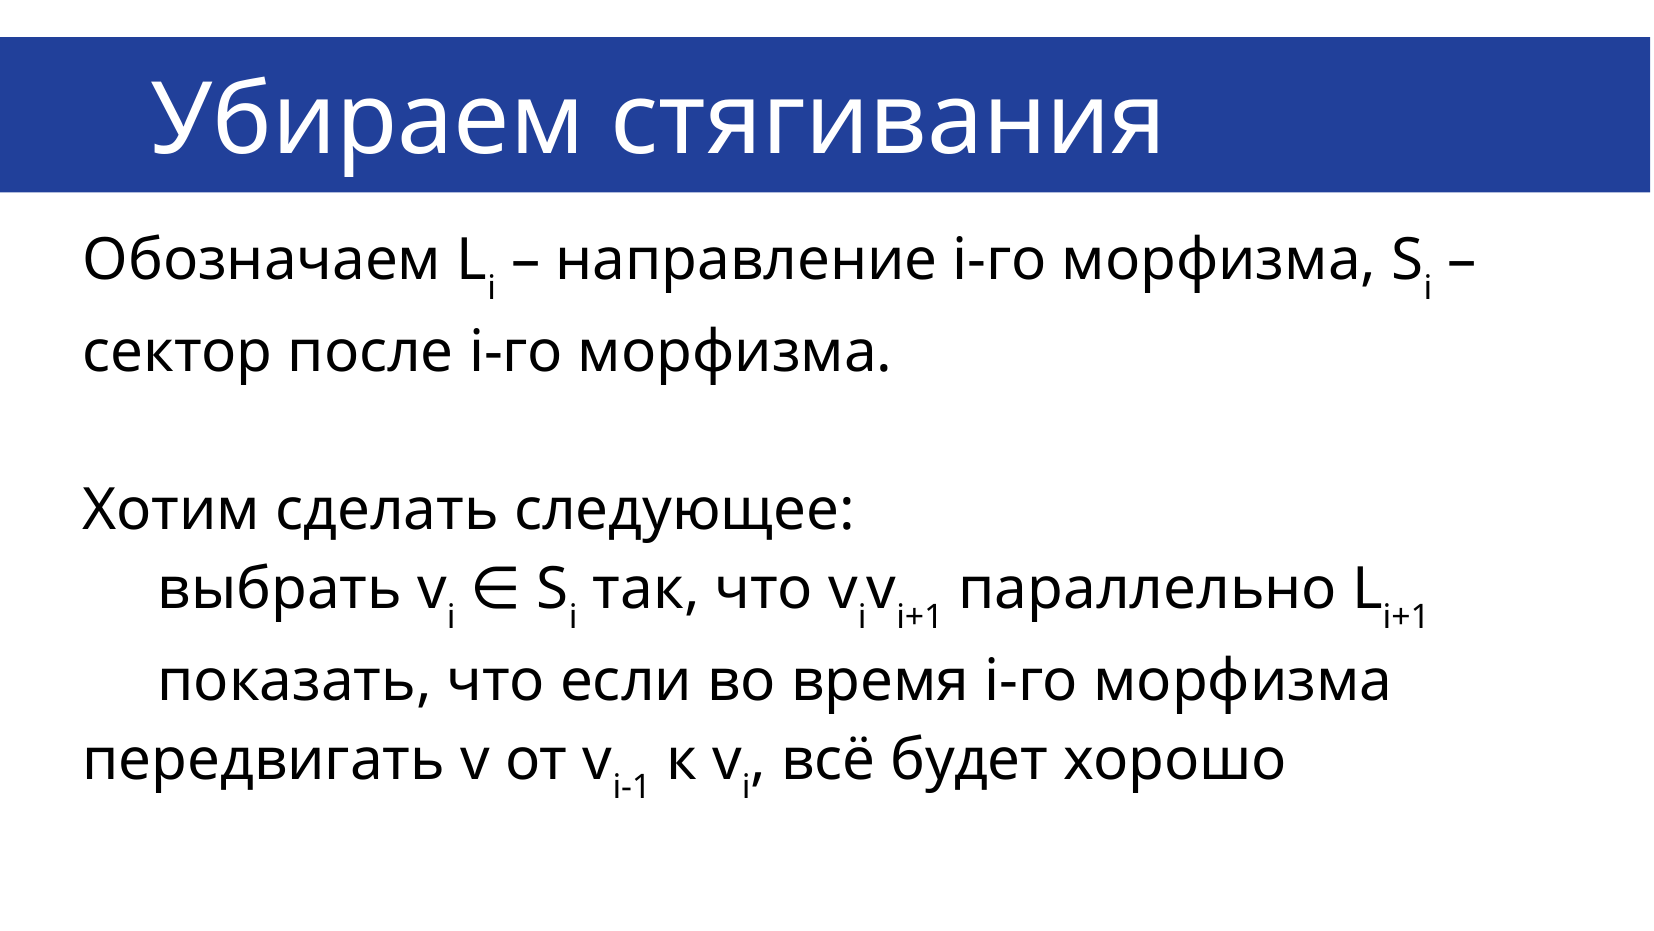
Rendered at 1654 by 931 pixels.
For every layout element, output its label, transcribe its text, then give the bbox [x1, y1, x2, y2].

title Убираем стягивания [0, 37, 1651, 193]
subtitle Обозначаем Li – направление i-го морфизма, Si – сектор после i-го морфизма. Хотим сделать следующее: выбрать vi ∈ Si так, что vivi+1 параллельно Li+1 показать, что если во время i-го морфизма передвигать v от vi-1 к vi, всё будет хорошо [82, 217, 1576, 889]
